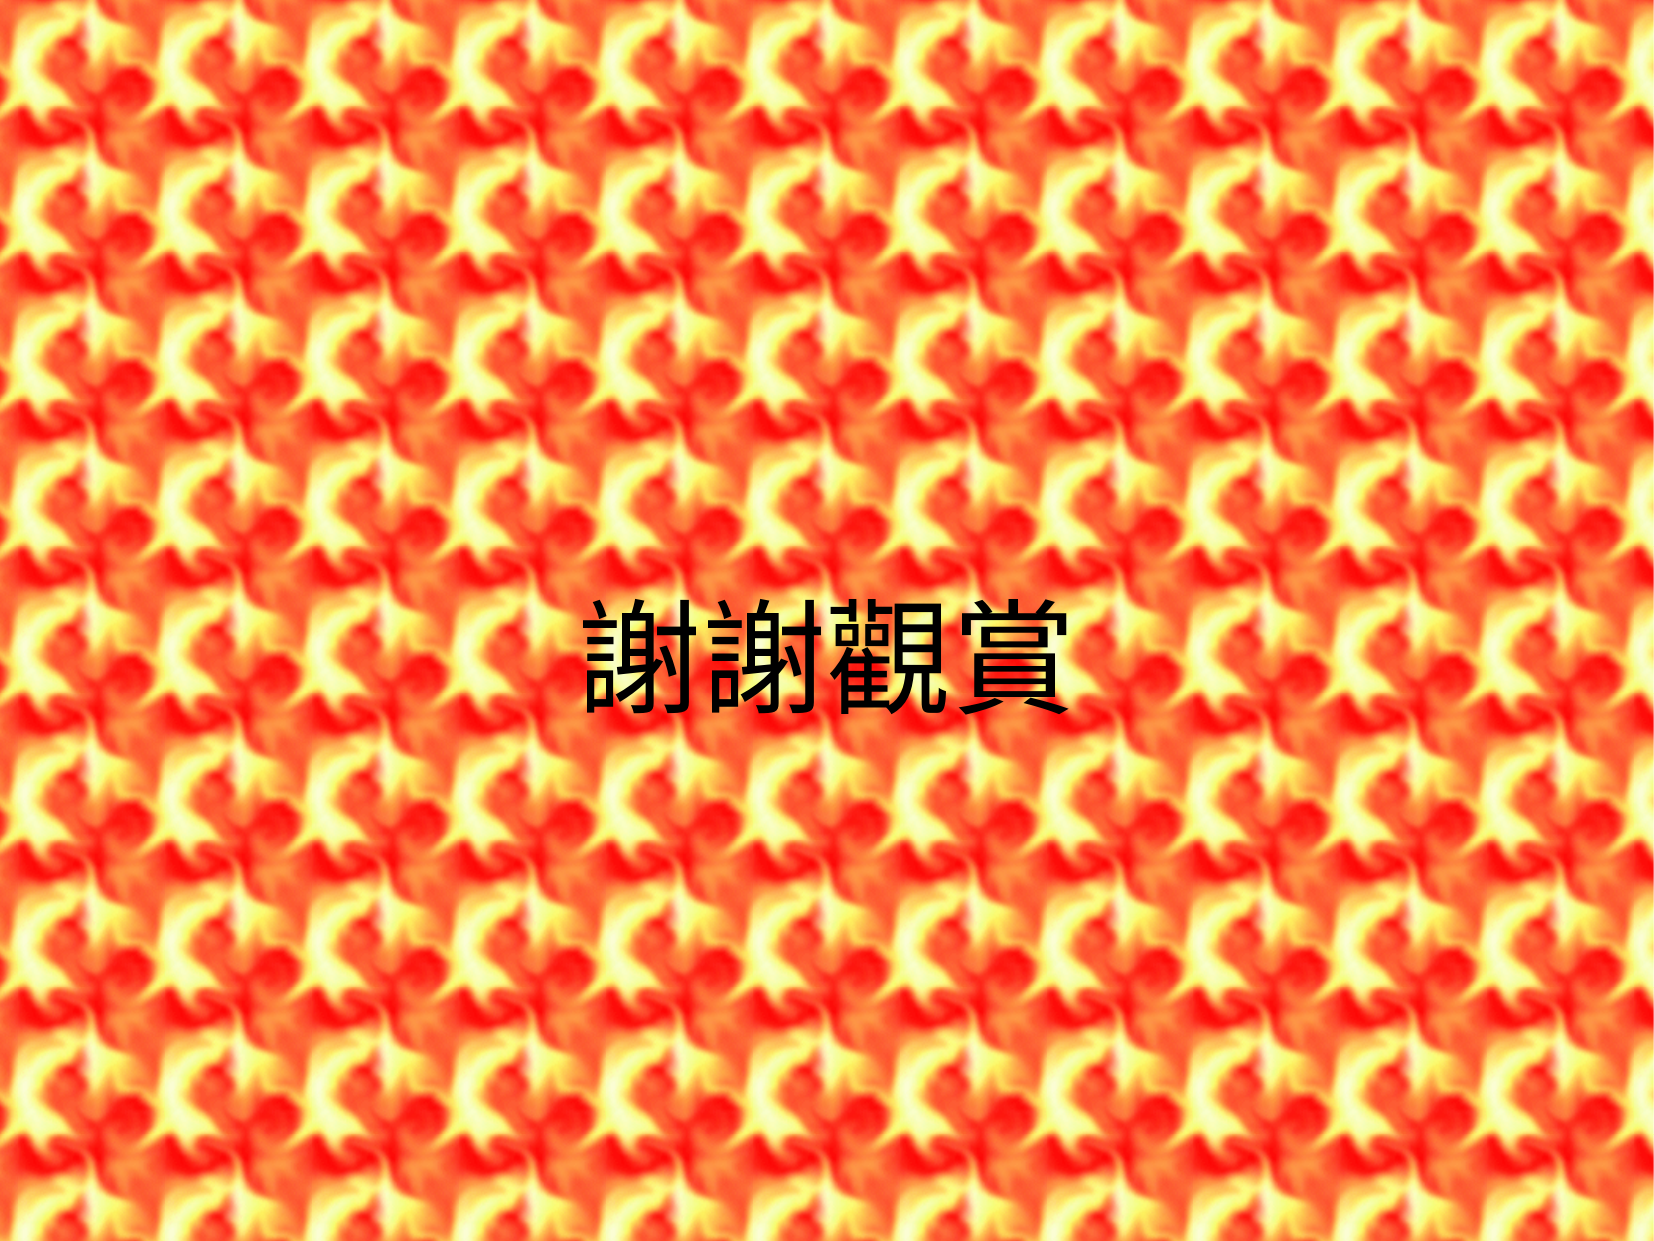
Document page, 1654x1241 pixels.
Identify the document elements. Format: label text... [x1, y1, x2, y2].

subtitle 謝謝觀賞 [82, 290, 1571, 1010]
picture [0, 0, 1654, 1241]
